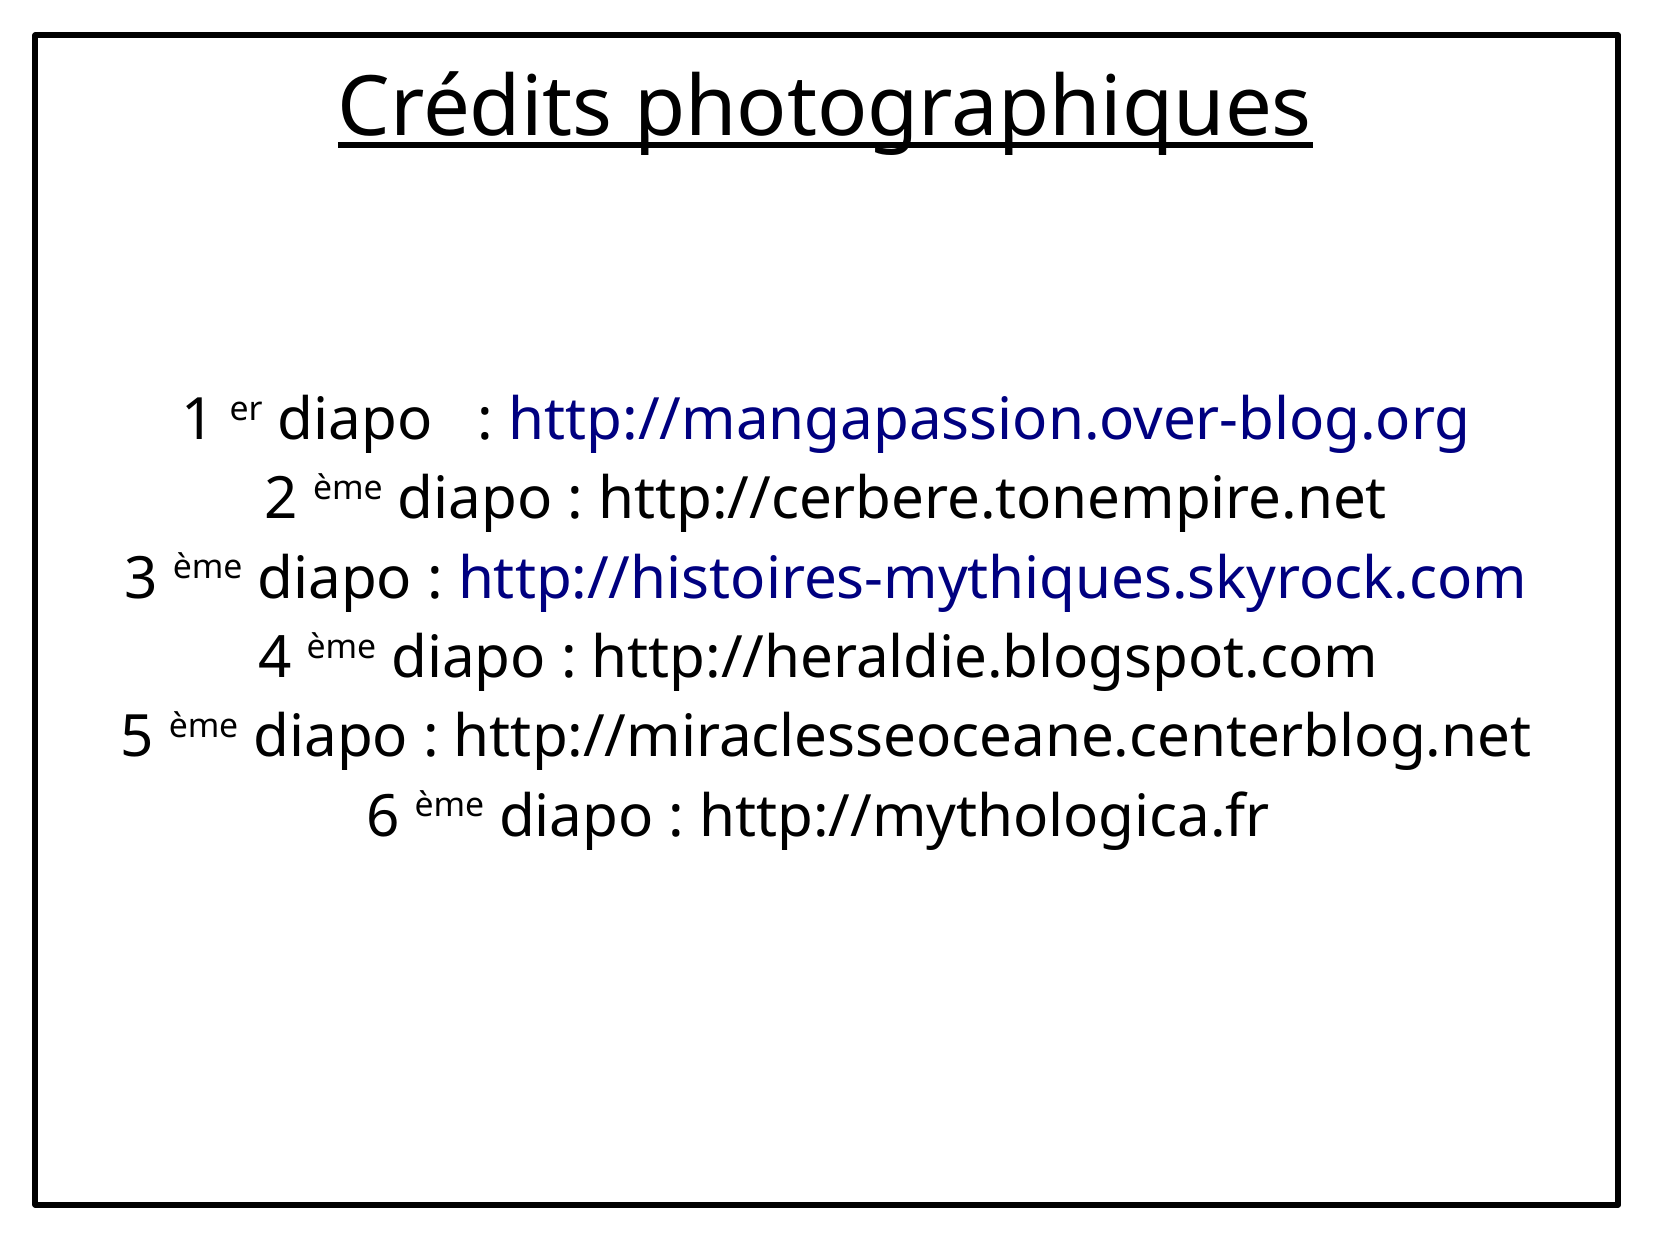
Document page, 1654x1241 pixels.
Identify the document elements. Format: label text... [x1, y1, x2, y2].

text_box 1 er diapo : http://mangapassion.over-blog.org 2 ème diapo : http://cerbere.tonempire.net 3 ème diapo : http://histoires-mythiques.skyrock.com 4 ème diapo : http://heraldie.blogspot.com 5 ème diapo : http://miraclesseoceane.centerblog.net 6 ème diapo : http://mythologica.fr [37, 211, 1614, 1203]
text_box Crédits photographiques [2, 39, 1648, 171]
